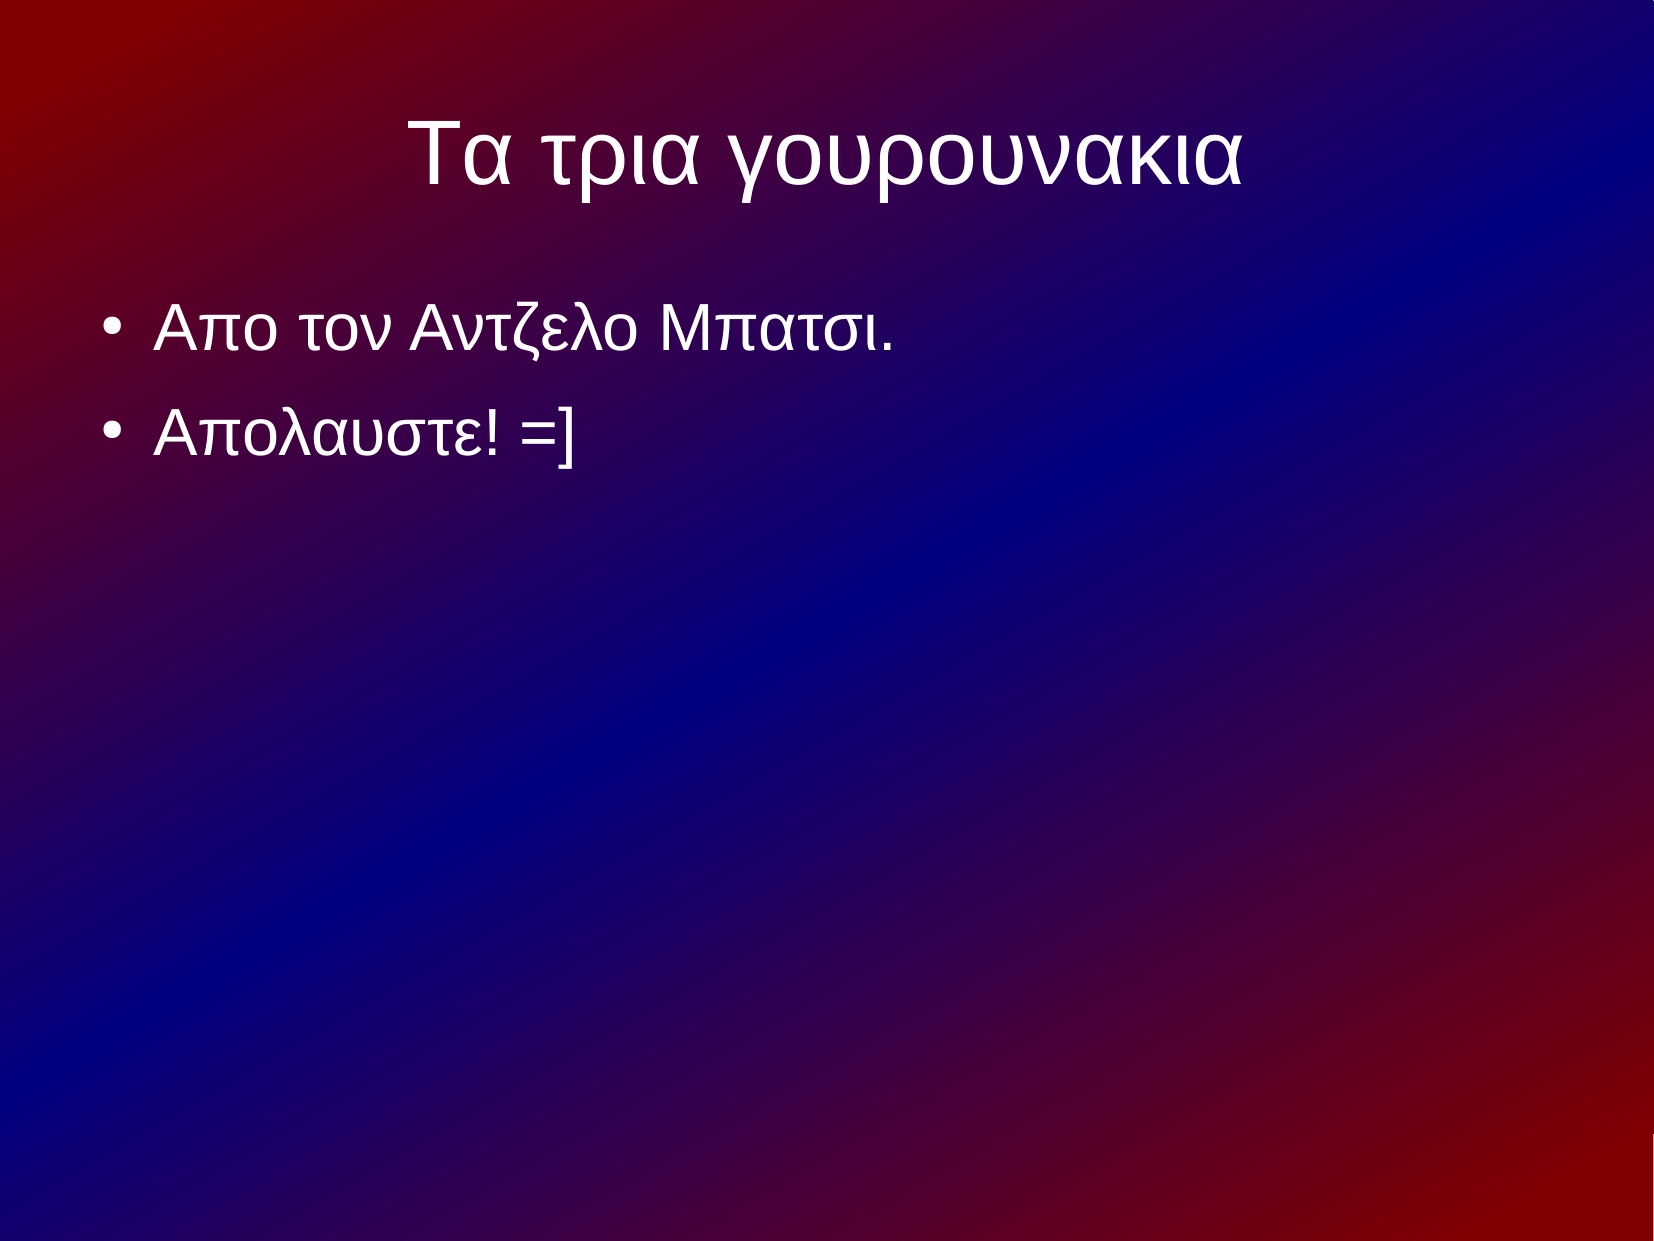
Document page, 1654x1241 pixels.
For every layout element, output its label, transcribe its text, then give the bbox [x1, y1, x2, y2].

list Απο τον Αντζελο Μπατσι. Απολαυστε! =] [82, 290, 1538, 1010]
title Tα τρια γουρουνακια [82, 49, 1571, 257]
